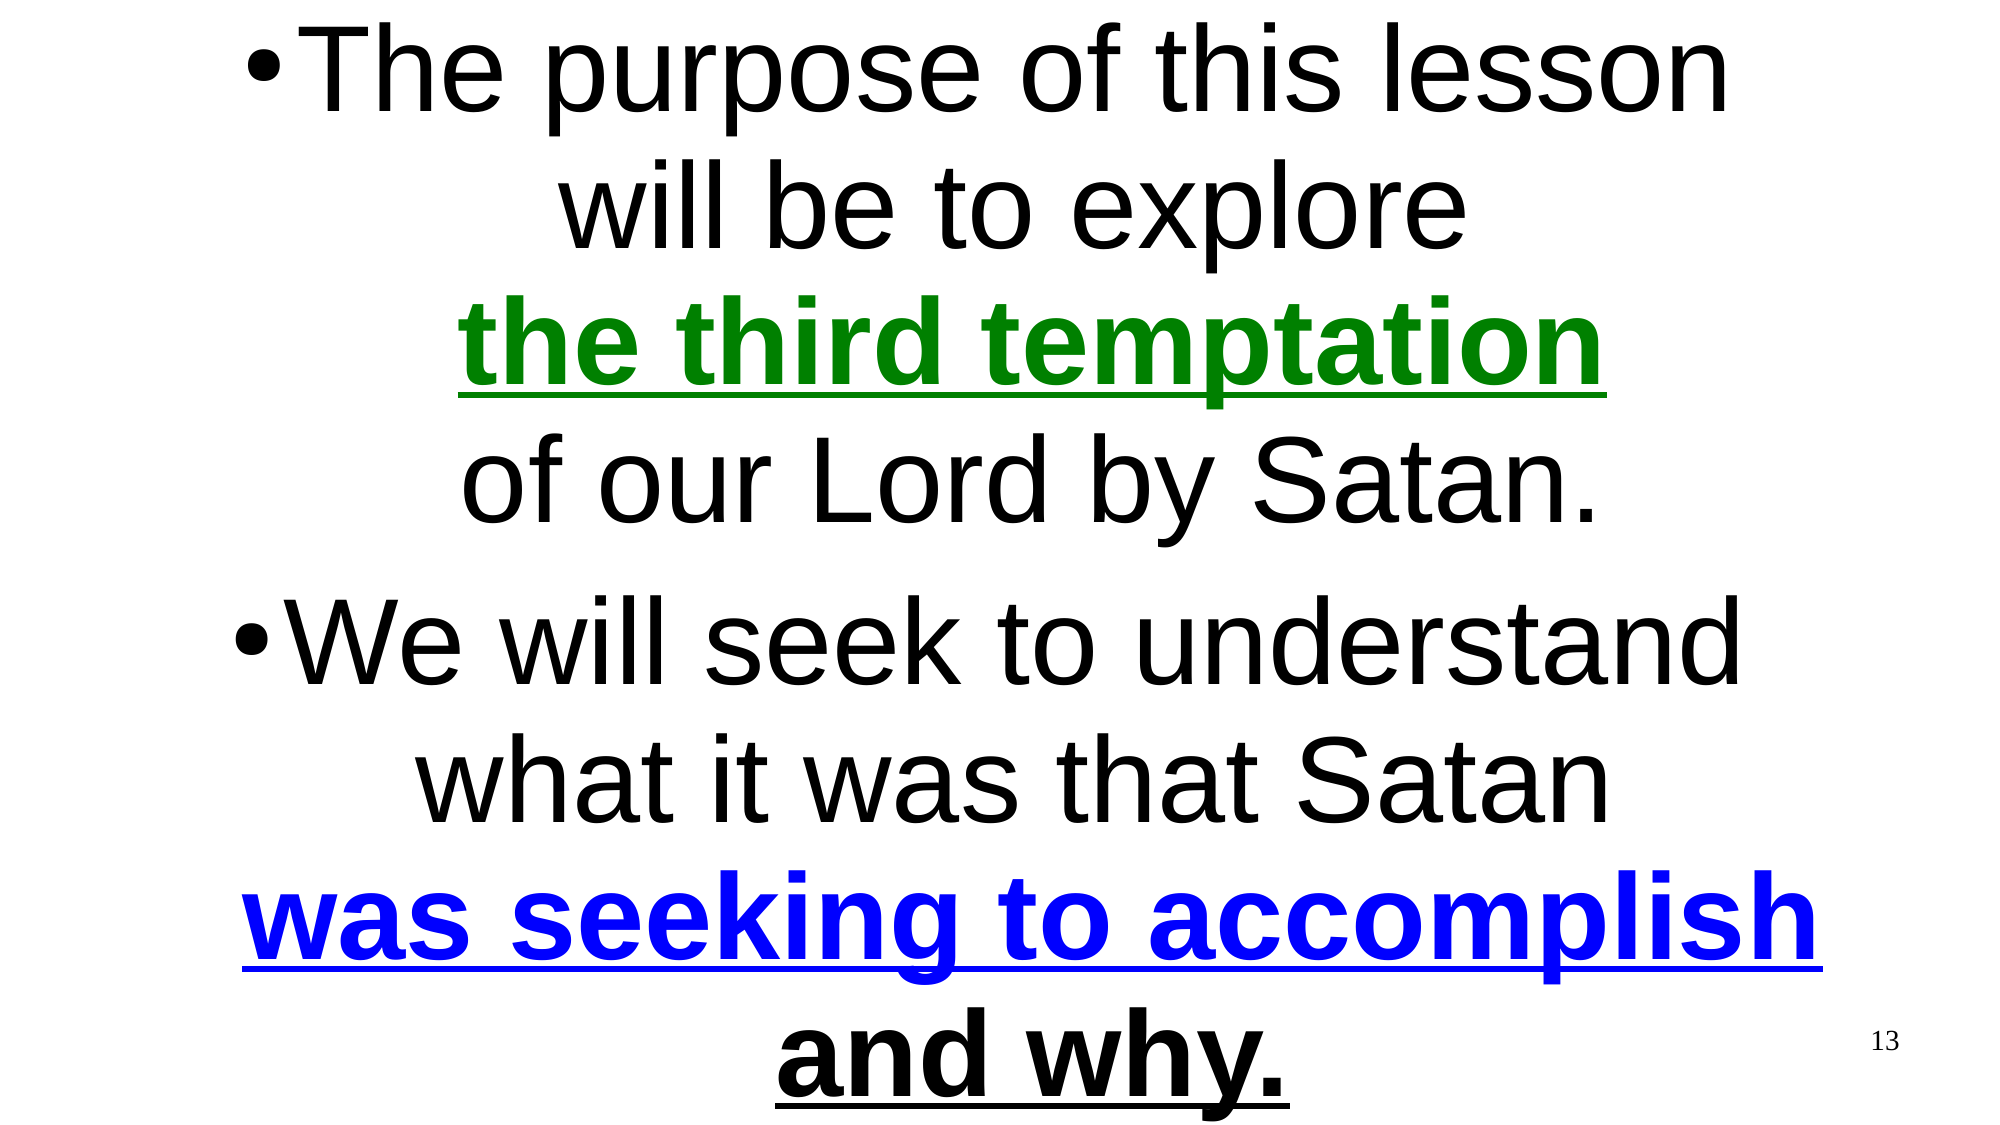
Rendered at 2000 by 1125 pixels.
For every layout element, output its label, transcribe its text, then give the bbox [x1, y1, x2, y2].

list The purpose of this lesson will be to explore the third temptation of our Lord by Satan. We will seek to understand what it was that Satan was seeking to accomplish and why. [0, 0, 1996, 1123]
